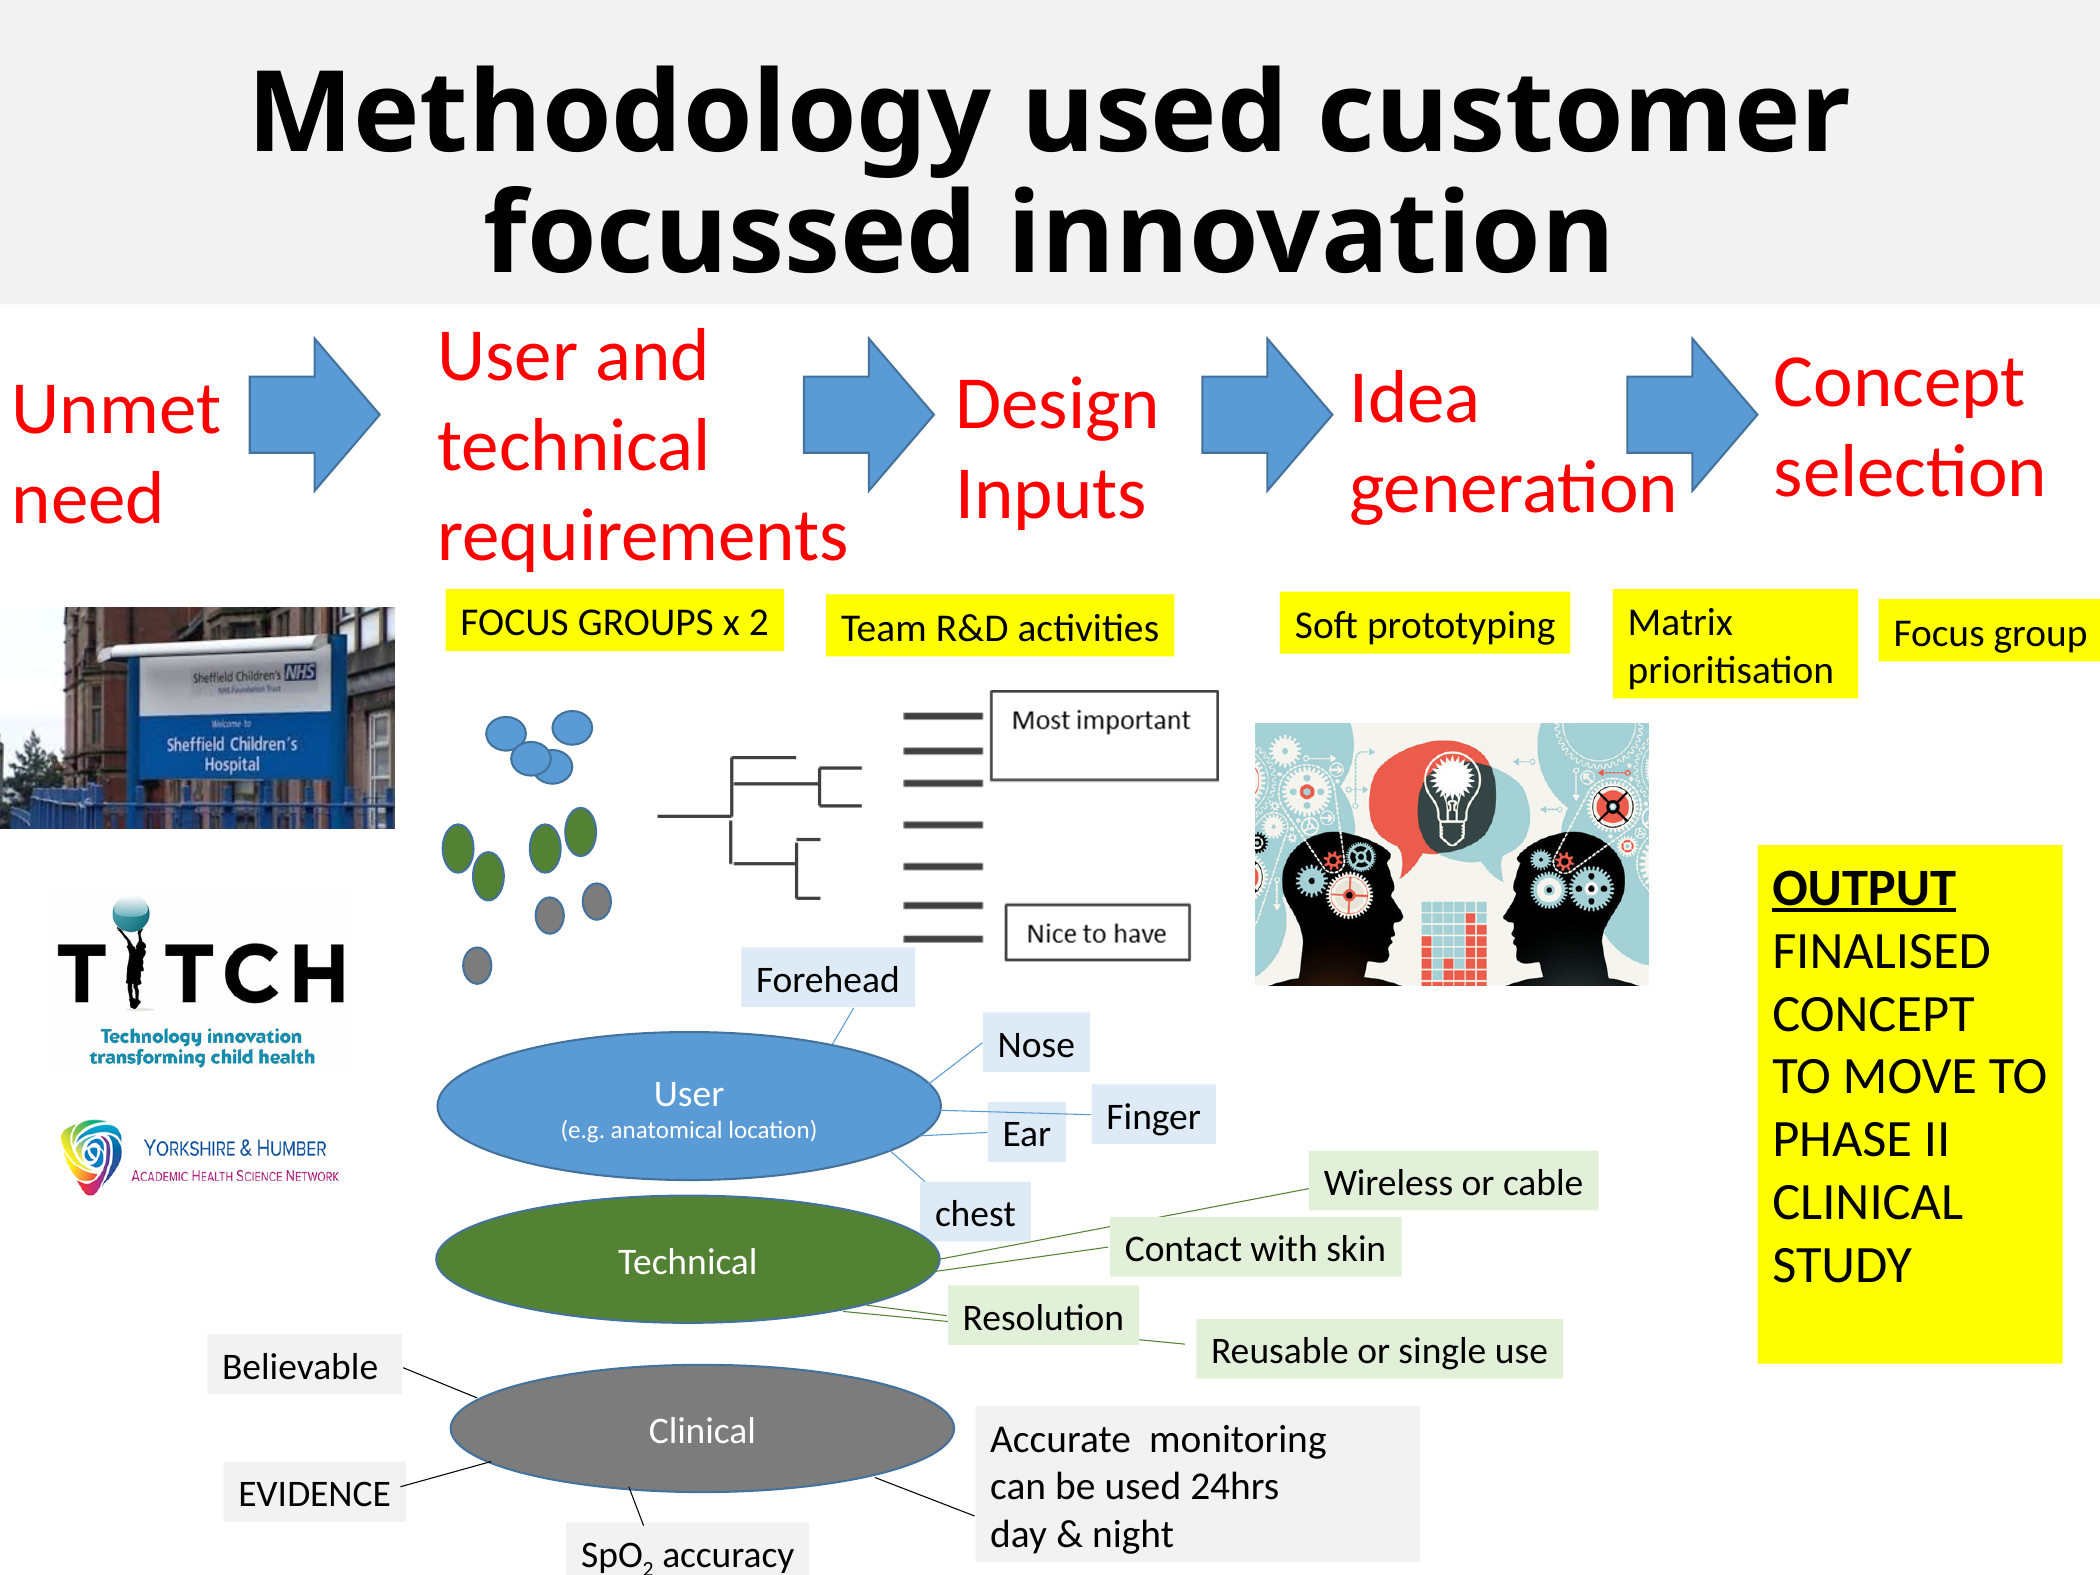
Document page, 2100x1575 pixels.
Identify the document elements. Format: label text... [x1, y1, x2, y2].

text_box Unmet need [0, 350, 254, 546]
text_box Accurate monitoring can be used 24hrs day & night [975, 1405, 1420, 1563]
text_box [1627, 338, 1758, 491]
text_box Ear [987, 1102, 1067, 1113]
text_box Matrix prioritisation [1612, 589, 1859, 699]
text_box Wireless or cable [1308, 1150, 1599, 1211]
text_box Resolution [947, 1285, 1140, 1346]
text_box [535, 897, 564, 934]
text_box Forehead [741, 947, 916, 1008]
text_box Believable [207, 1334, 402, 1395]
text_box Contact with skin [1110, 1216, 1402, 1277]
text_box [463, 947, 492, 984]
text_box Focus group [1878, 599, 2100, 662]
text_box [803, 338, 934, 491]
text_box Idea generation [1334, 340, 1694, 535]
text_box [529, 824, 561, 873]
text_box Design Inputs [940, 346, 1193, 541]
text_box OUTPUT FINALISED CONCEPT TO MOVE TO PHASE II CLINICAL STUDY [1757, 845, 2063, 1364]
text_box Team R&D activities [826, 594, 1175, 657]
text_box FOCUS GROUPS x 2 [445, 589, 785, 652]
text_box Clinical [450, 1364, 955, 1493]
text_box [486, 716, 573, 784]
text_box User (e.g. anatomical location) [437, 1032, 941, 1181]
text_box Methodology used customer focussed innovation [0, 0, 2100, 305]
text_box [582, 883, 611, 920]
text_box [442, 824, 474, 873]
picture [657, 756, 864, 901]
picture [903, 690, 1219, 968]
text_box User and technical requirements [422, 298, 865, 583]
picture [0, 607, 395, 829]
text_box [473, 852, 504, 901]
text_box [565, 807, 597, 857]
text_box Nose [982, 1012, 1091, 1073]
picture [45, 890, 354, 1070]
text_box [1202, 338, 1333, 491]
text_box SpO2 accuracy [566, 1522, 810, 1575]
picture [1255, 723, 1649, 986]
text_box EVIDENCE [223, 1461, 407, 1522]
text_box Technical [436, 1195, 940, 1323]
text_box Finger [1091, 1084, 1216, 1145]
text_box Ear [987, 1113, 1067, 1162]
text_box Concept selection [1759, 323, 2063, 519]
text_box Reusable or single use [1196, 1318, 1564, 1379]
text_box [249, 338, 380, 491]
picture [60, 1119, 339, 1196]
text_box Soft prototyping [1279, 591, 1571, 654]
text_box chest [920, 1181, 1031, 1242]
text_box [552, 711, 593, 745]
